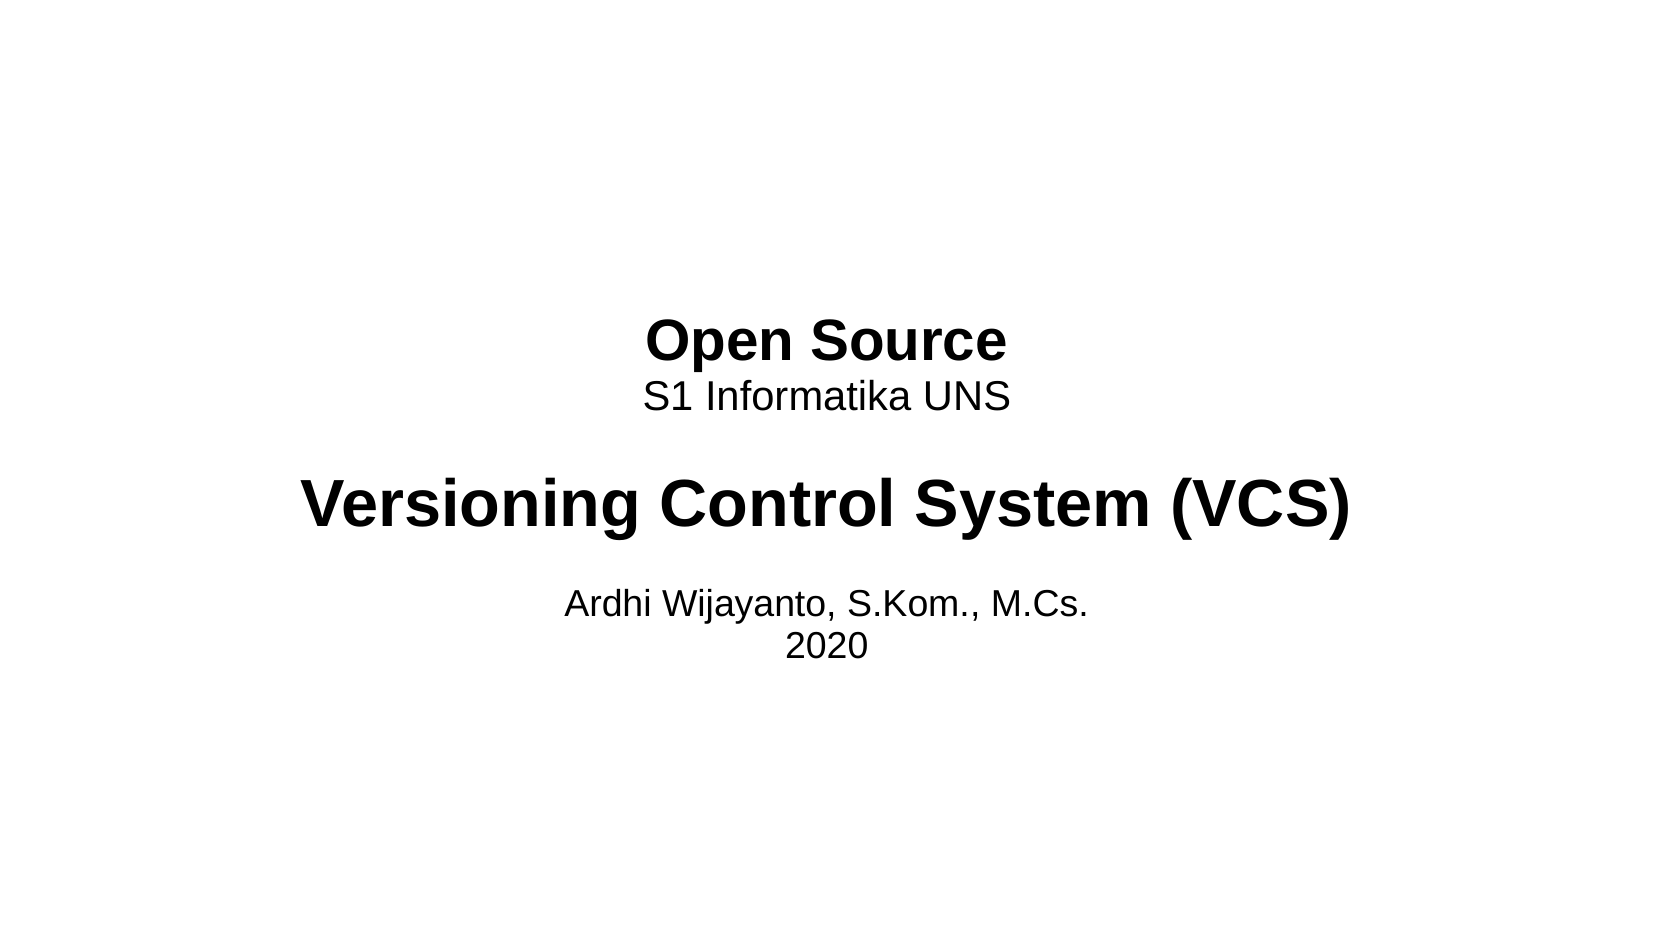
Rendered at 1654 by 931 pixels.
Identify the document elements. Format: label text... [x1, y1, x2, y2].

subtitle Open Source S1 Informatika UNS Versioning Control System (VCS) Ardhi Wijayanto, S.Kom., M.Cs. 2020 [82, 217, 1571, 758]
